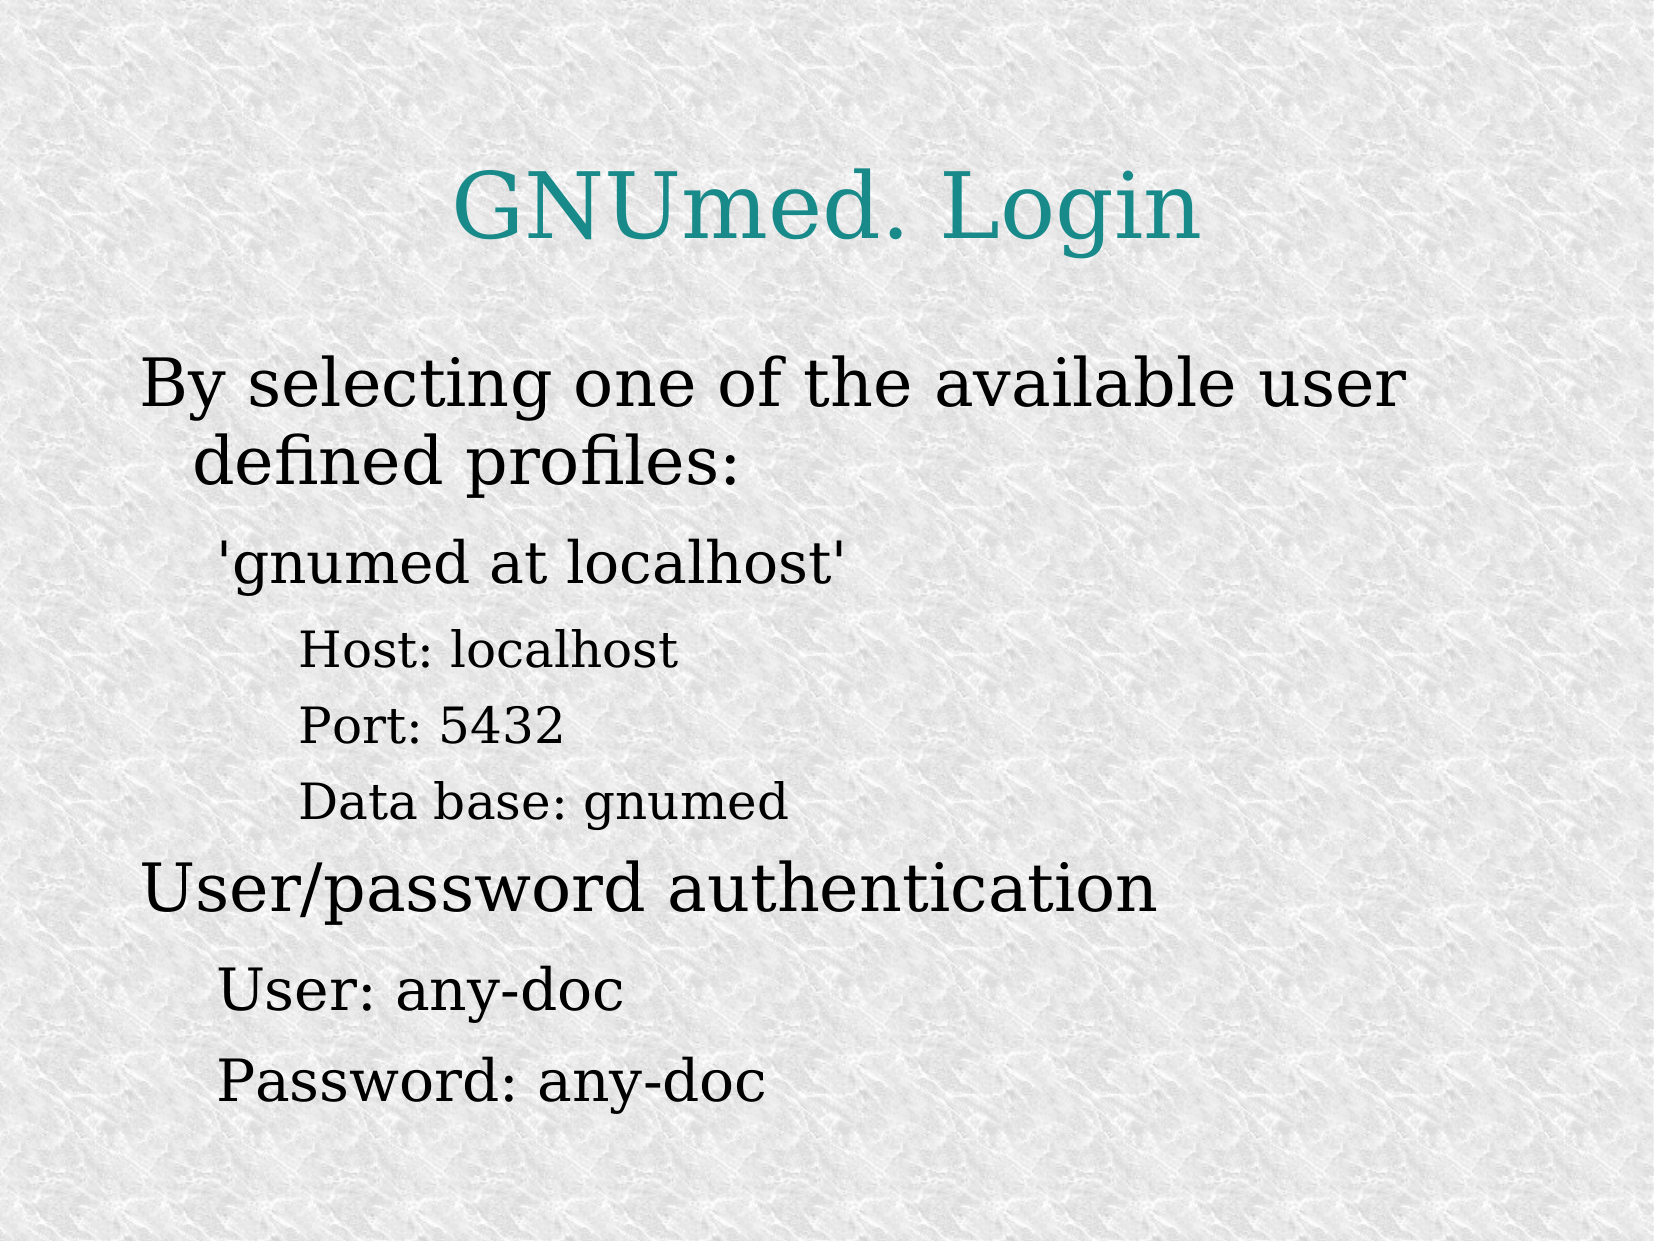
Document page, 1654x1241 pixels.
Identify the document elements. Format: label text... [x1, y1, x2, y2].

list By selecting one of the available user defined profiles: 'gnumed at localhost' Host: localhost Port: 5432 Data base: gnumed User/password authentication User: any-doc Password: any-doc [121, 344, 1534, 1127]
picture [0, 0, 1654, 1241]
title GNUmed. Login [121, 102, 1534, 311]
